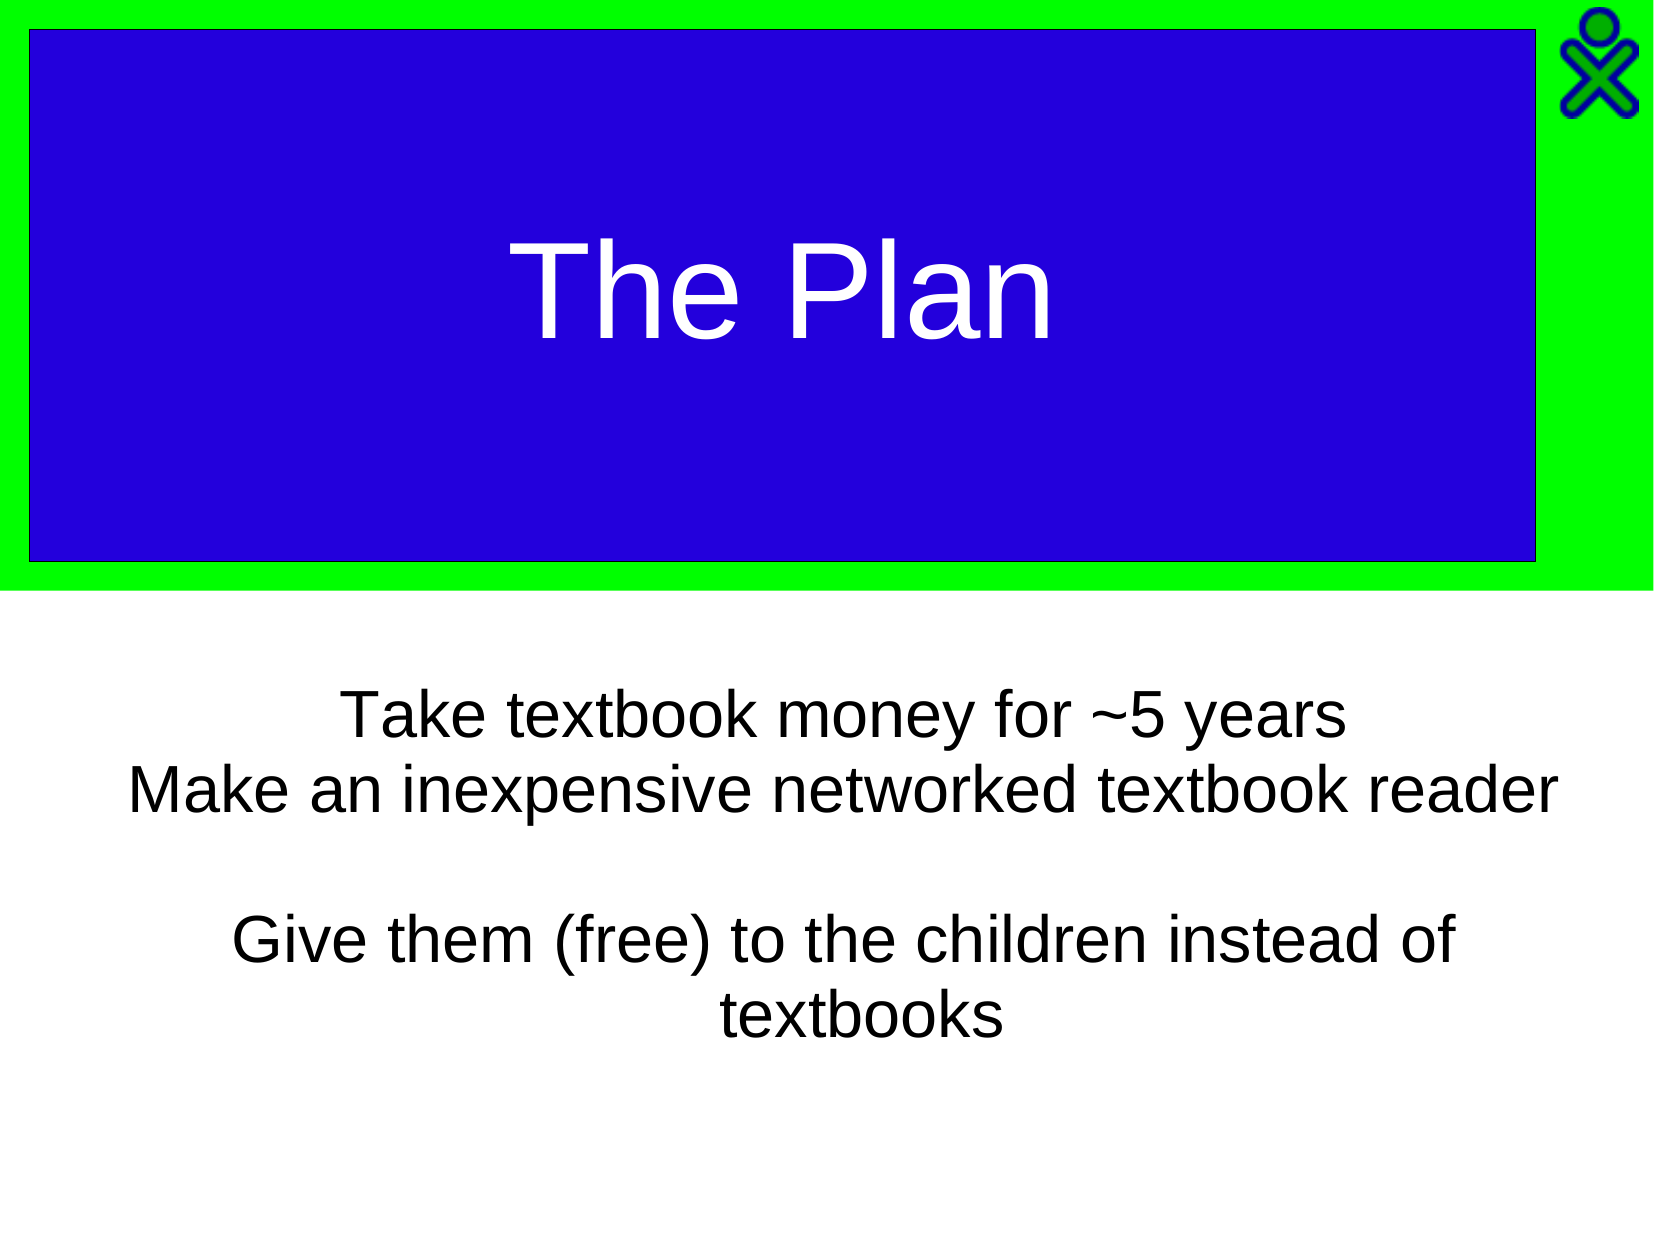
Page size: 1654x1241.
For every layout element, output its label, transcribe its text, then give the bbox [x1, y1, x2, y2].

picture [1559, 7, 1639, 119]
title The Plan [59, 49, 1506, 532]
subtitle Take textbook money for ~5 years Make an inexpensive networked textbook reader Give them (free) to the children instead of textbooks [82, 627, 1571, 1102]
